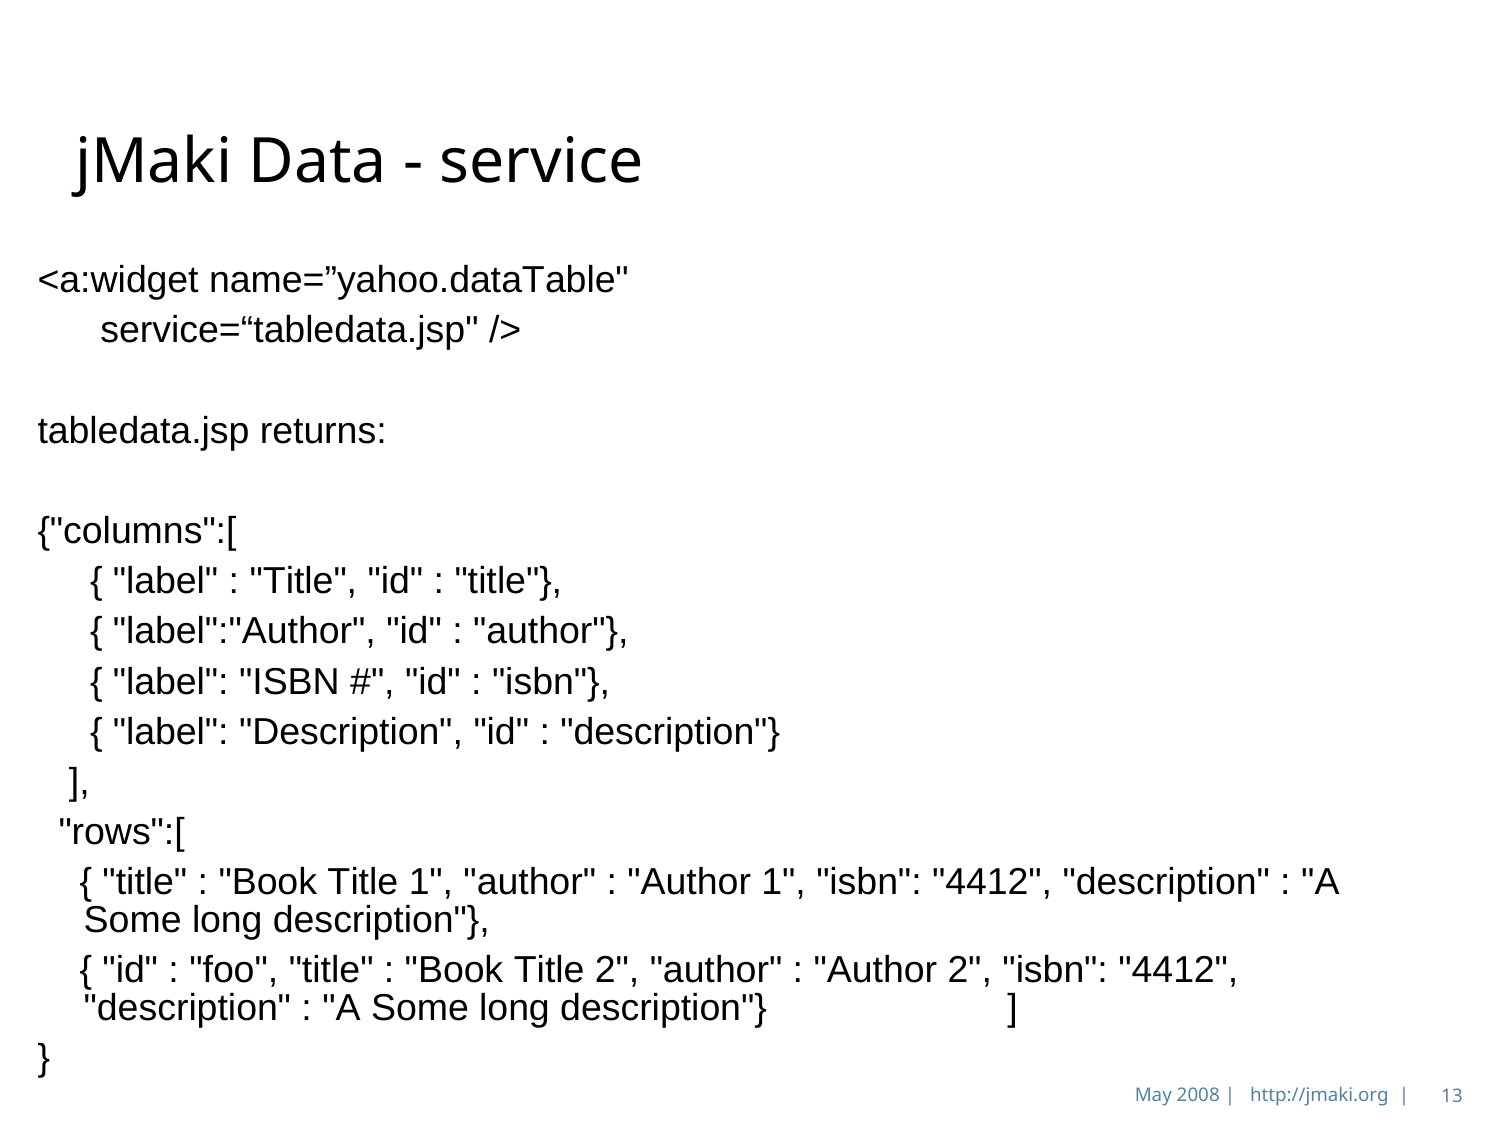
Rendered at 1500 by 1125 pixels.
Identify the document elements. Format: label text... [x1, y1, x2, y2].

list <a:widget name=”yahoo.dataTable" service=“tabledata.jsp" /> tabledata.jsp returns: {"columns":[ { "label" : "Title", "id" : "title"}, { "label":"Author", "id" : "author"}, { "label": "ISBN #", "id" : "isbn"}, { "label": "Description", "id" : "description"} ], "rows":[ { "title" : "Book Title 1", "author" : "Author 1", "isbn": "4412", "description" : "A Some long description"}, { "id" : "foo", "title" : "Book Title 2", "author" : "Author 2", "isbn": "4412", "description" : "A Some long description"} ] } [37, 262, 1388, 1087]
title jMaki Data - service [75, 124, 1426, 288]
